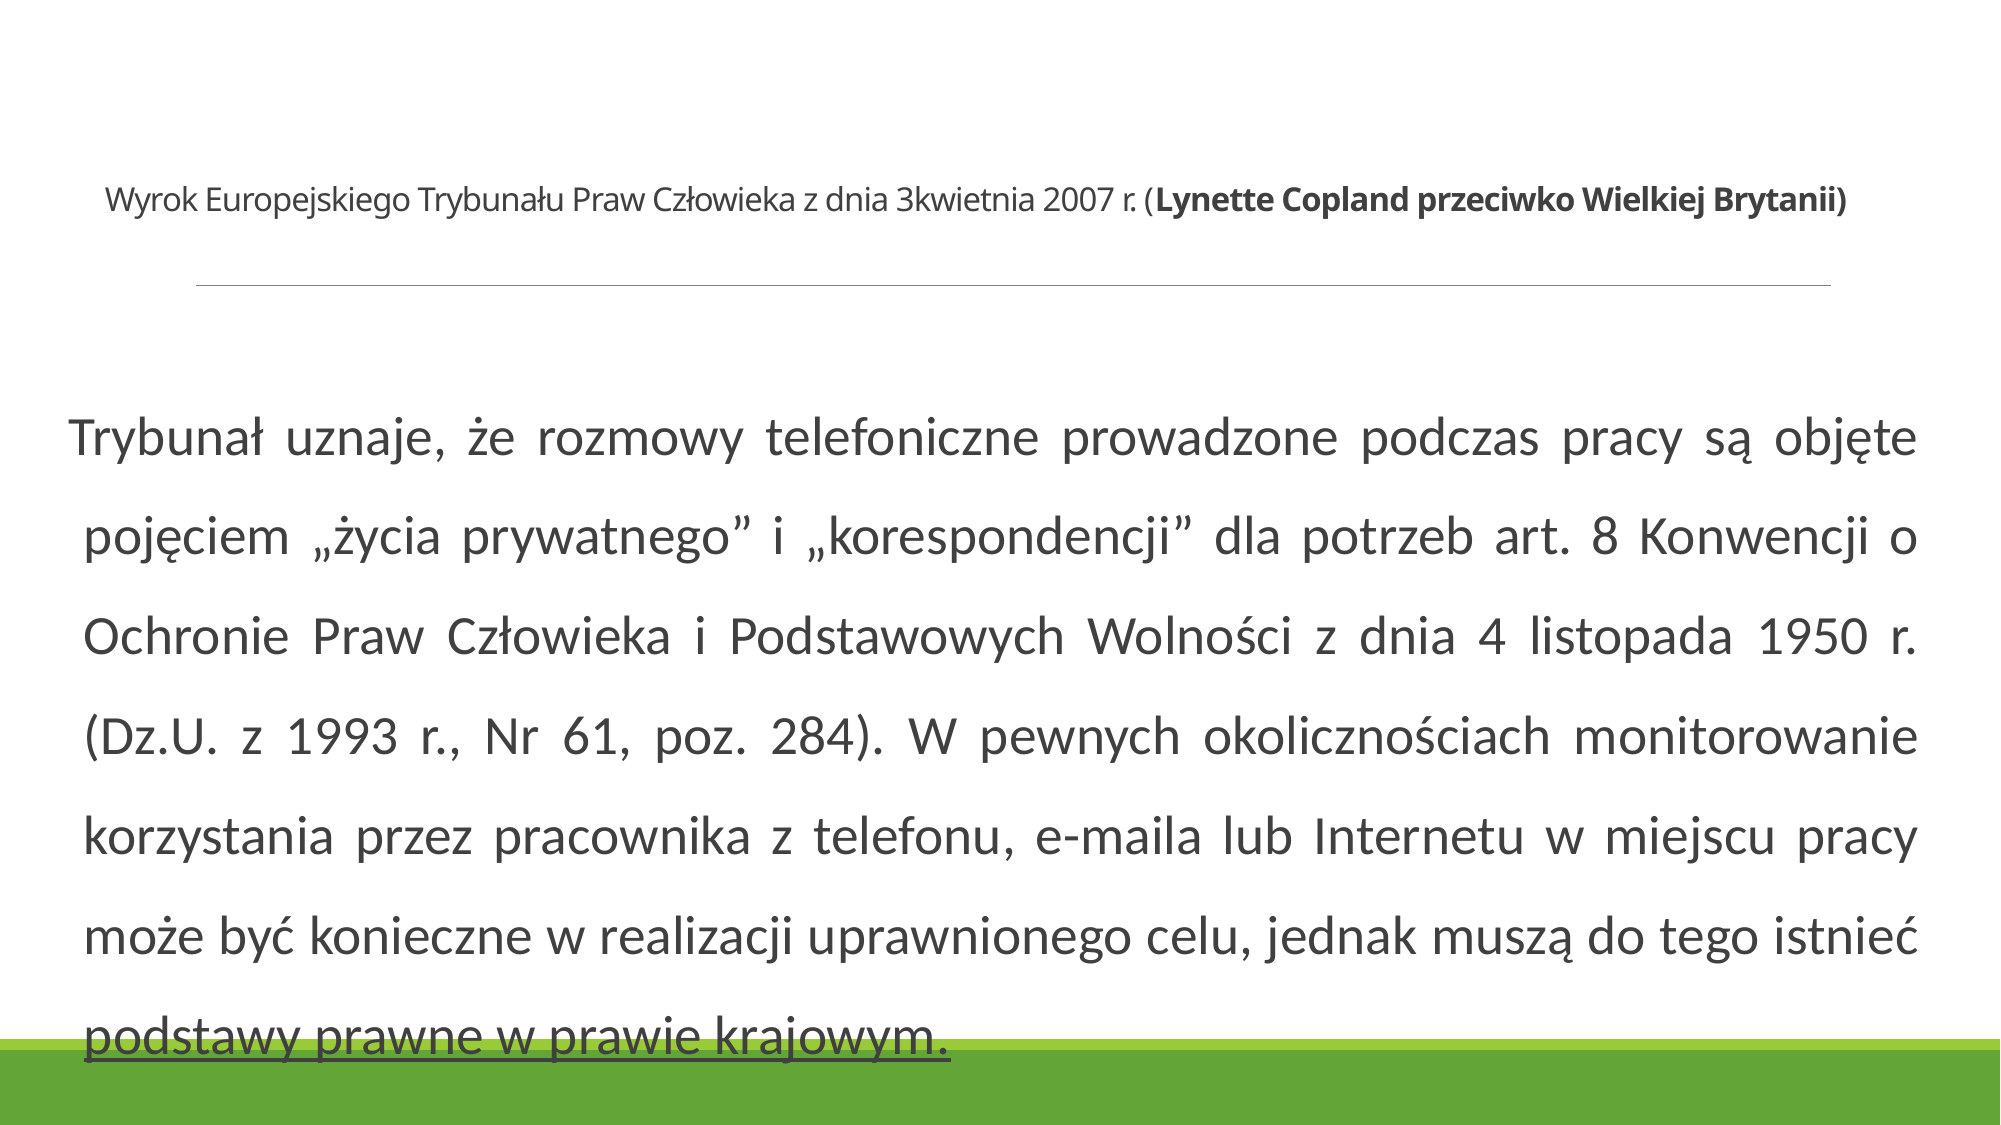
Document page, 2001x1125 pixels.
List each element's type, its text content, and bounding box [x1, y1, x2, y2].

title Wyrok Europejskiego Trybunału Praw Człowieka z dnia 3kwietnia 2007 r. (Lynette Copland przeciwko Wielkiej Brytanii) [53, 157, 1899, 290]
list Trybunał uznaje, że rozmowy telefoniczne prowadzone podczas pracy są objęte pojęciem „życia prywatnego” i „korespondencji” dla potrzeb art. 8 Konwencji o Ochronie Praw Człowieka i Podstawowych Wolności z dnia 4 listopada 1950 r. (Dz.U. z 1993 r., Nr 61, poz. 284). W pewnych okolicznościach monitorowanie korzystania przez pracownika z telefonu, e-maila lub Internetu w miejscu pracy może być konieczne w realizacji uprawnionego celu, jednak muszą do tego istnieć podstawy prawne w prawie krajowym. [53, 358, 1924, 1125]
